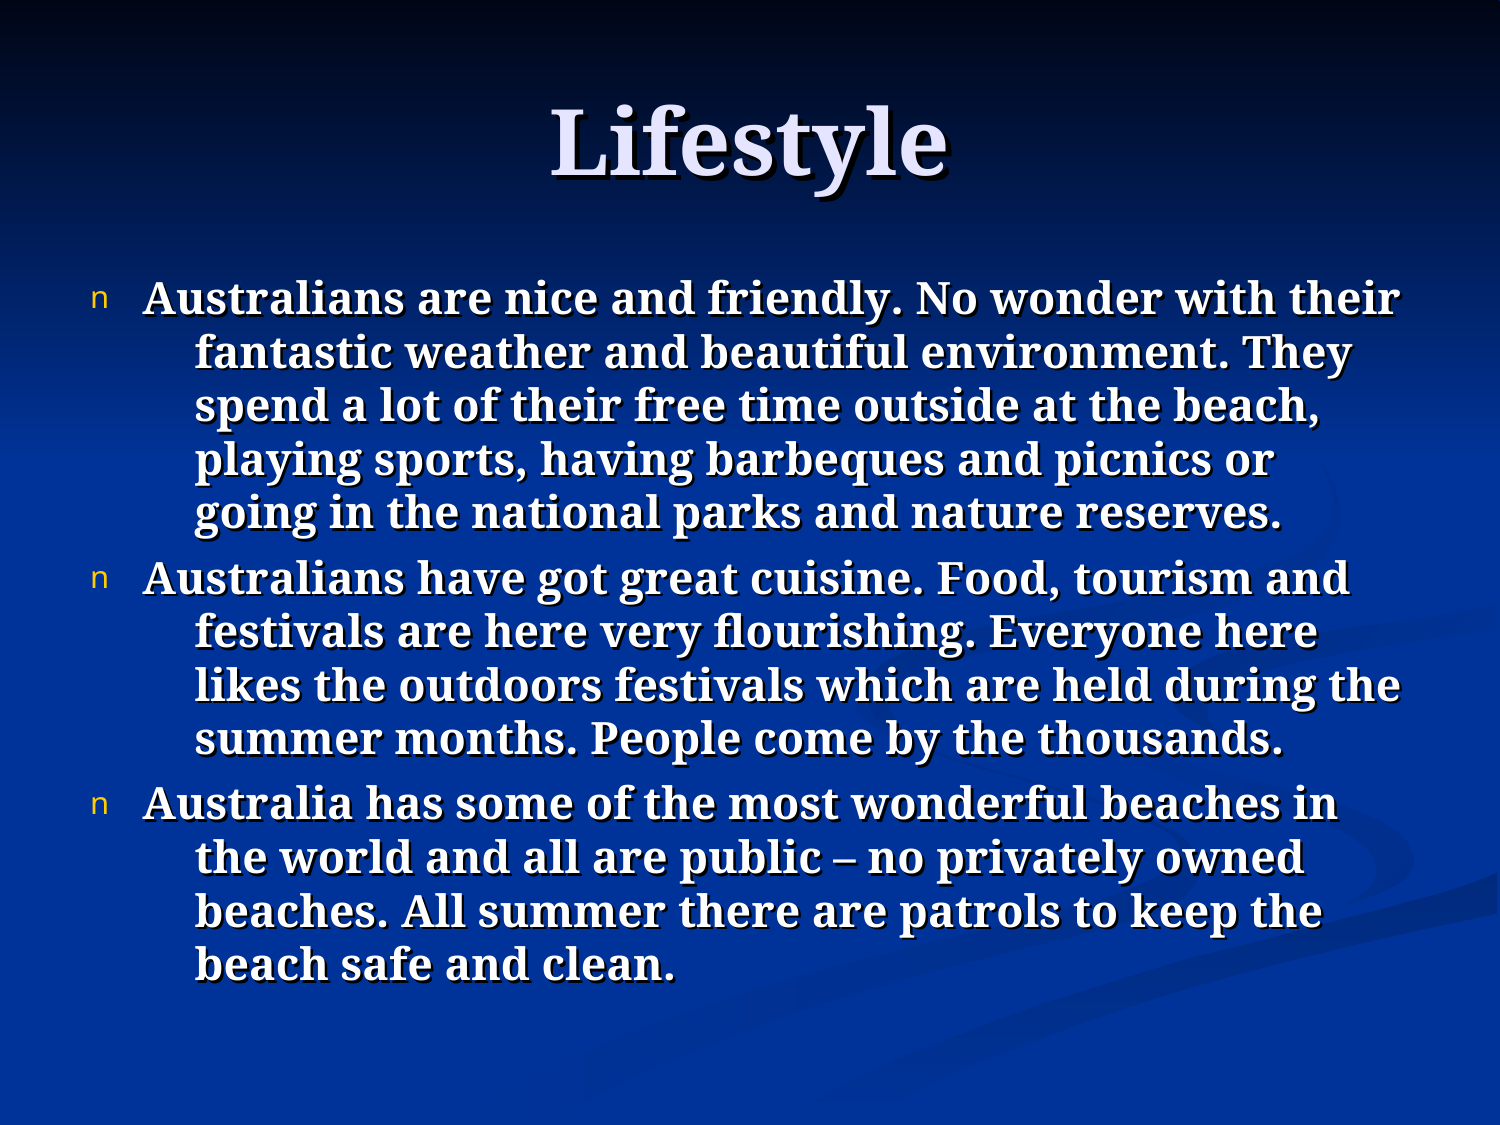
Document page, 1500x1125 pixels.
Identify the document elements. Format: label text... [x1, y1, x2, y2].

list Australians are nice and friendly. No wonder with their fantastic weather and beautiful environment. They spend a lot of their free time outside at the beach, playing sports, having barbeques and picnics or going in the national parks and nature reserves. Australians have got great cuisine. Food, tourism and festivals are here very flourishing. Everyone here likes the outdoors festivals which are held during the summer months. People come by the thousands. Australia has some of the most wonderful beaches in the world and all are public – no privately owned beaches. All summer there are patrols to keep the beach safe and clean. [75, 262, 1426, 1005]
title Lifestyle [75, 45, 1426, 233]
